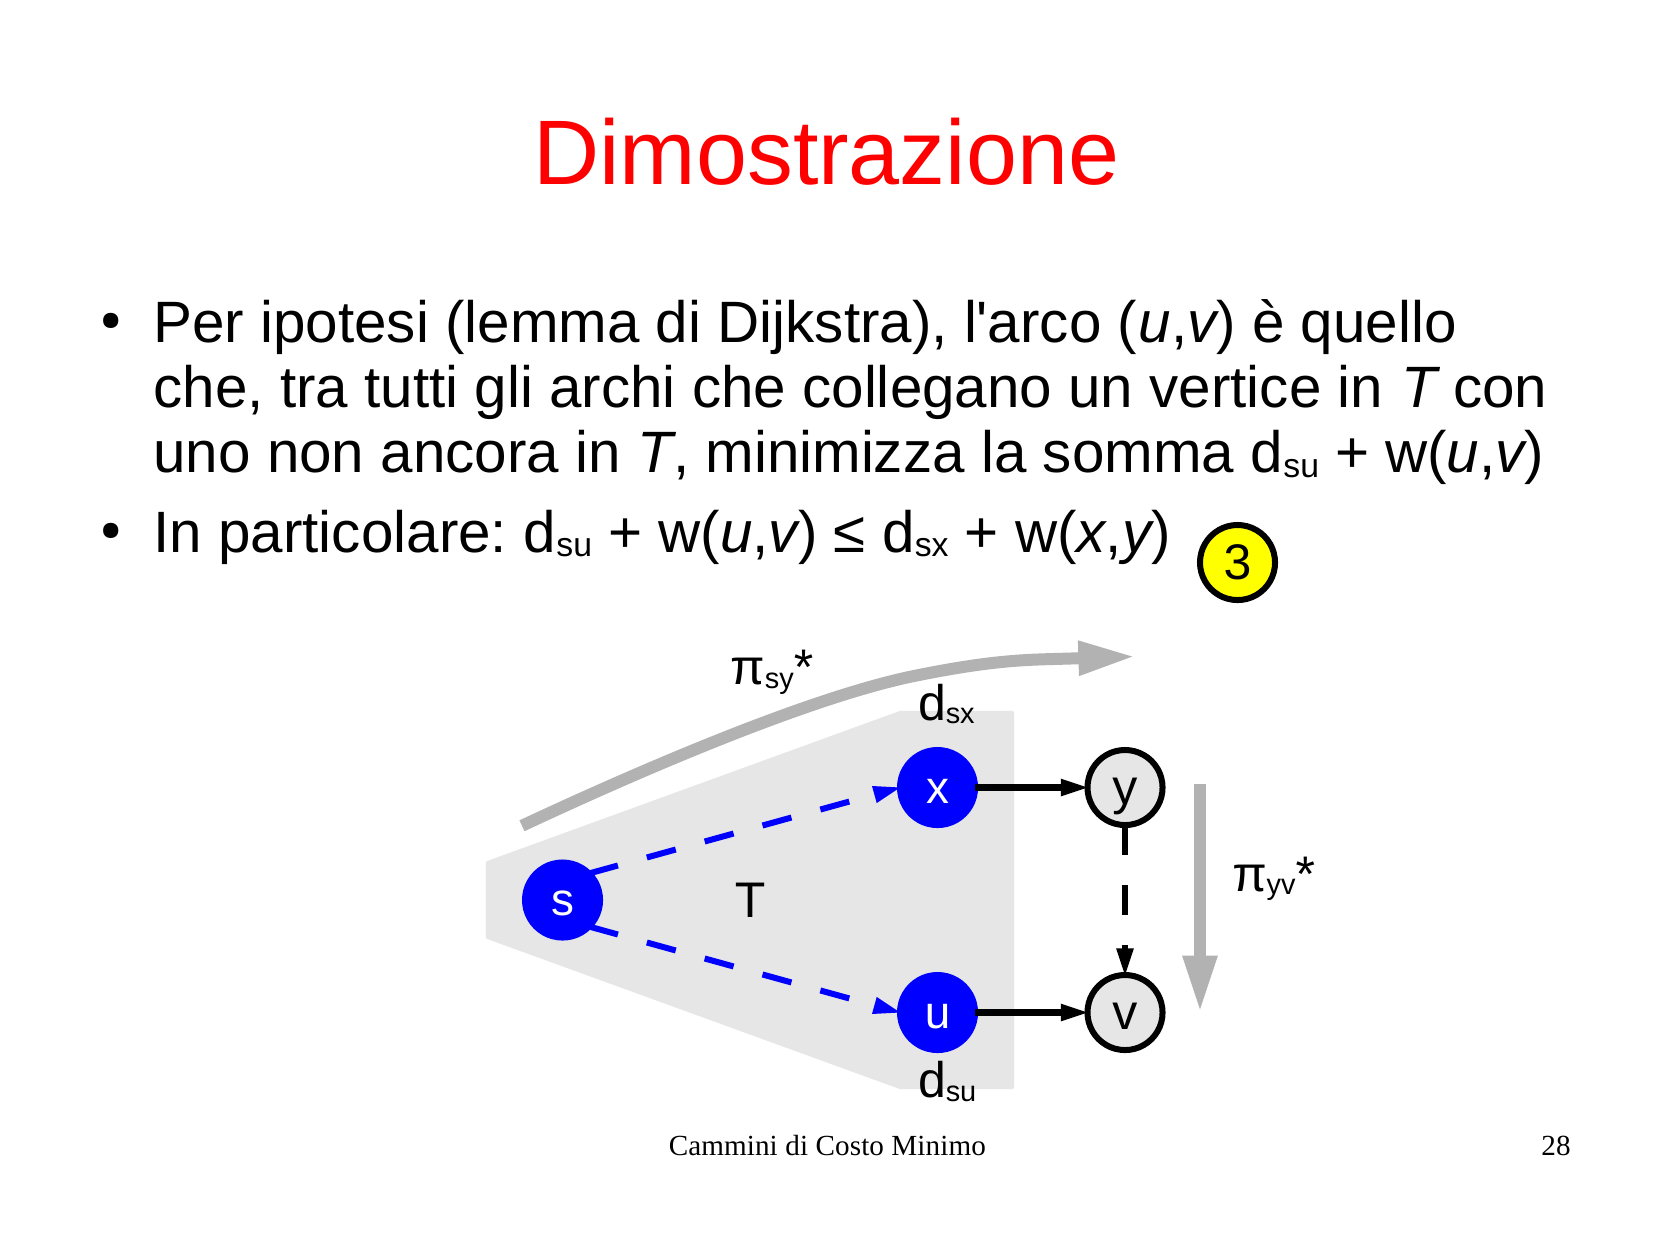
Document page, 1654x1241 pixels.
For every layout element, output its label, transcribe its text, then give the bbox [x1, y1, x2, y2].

text_box πsy* [811, 702, 843, 713]
text_box y [1087, 750, 1163, 825]
text_box πsy* [730, 639, 843, 713]
text_box u [900, 975, 975, 1051]
text_box 3 [1200, 525, 1276, 601]
list Per ipotesi (lemma di Dijkstra), l'arco (u,v) è quello che, tra tutti gli archi che collegano un vertice in T con uno non ancora in T, minimizza la somma dsu + w(u,v) In particolare: dsu + w(u,v) ≤ dsx + w(x,y) [82, 290, 1571, 1109]
text_box v [1087, 975, 1163, 1051]
title Dimostrazione [82, 49, 1571, 257]
text_box dsu [918, 1052, 977, 1126]
text_box s [525, 862, 601, 938]
text_box πyv* [1232, 846, 1345, 920]
text_box dsx [918, 675, 976, 748]
text_box x [900, 750, 975, 826]
